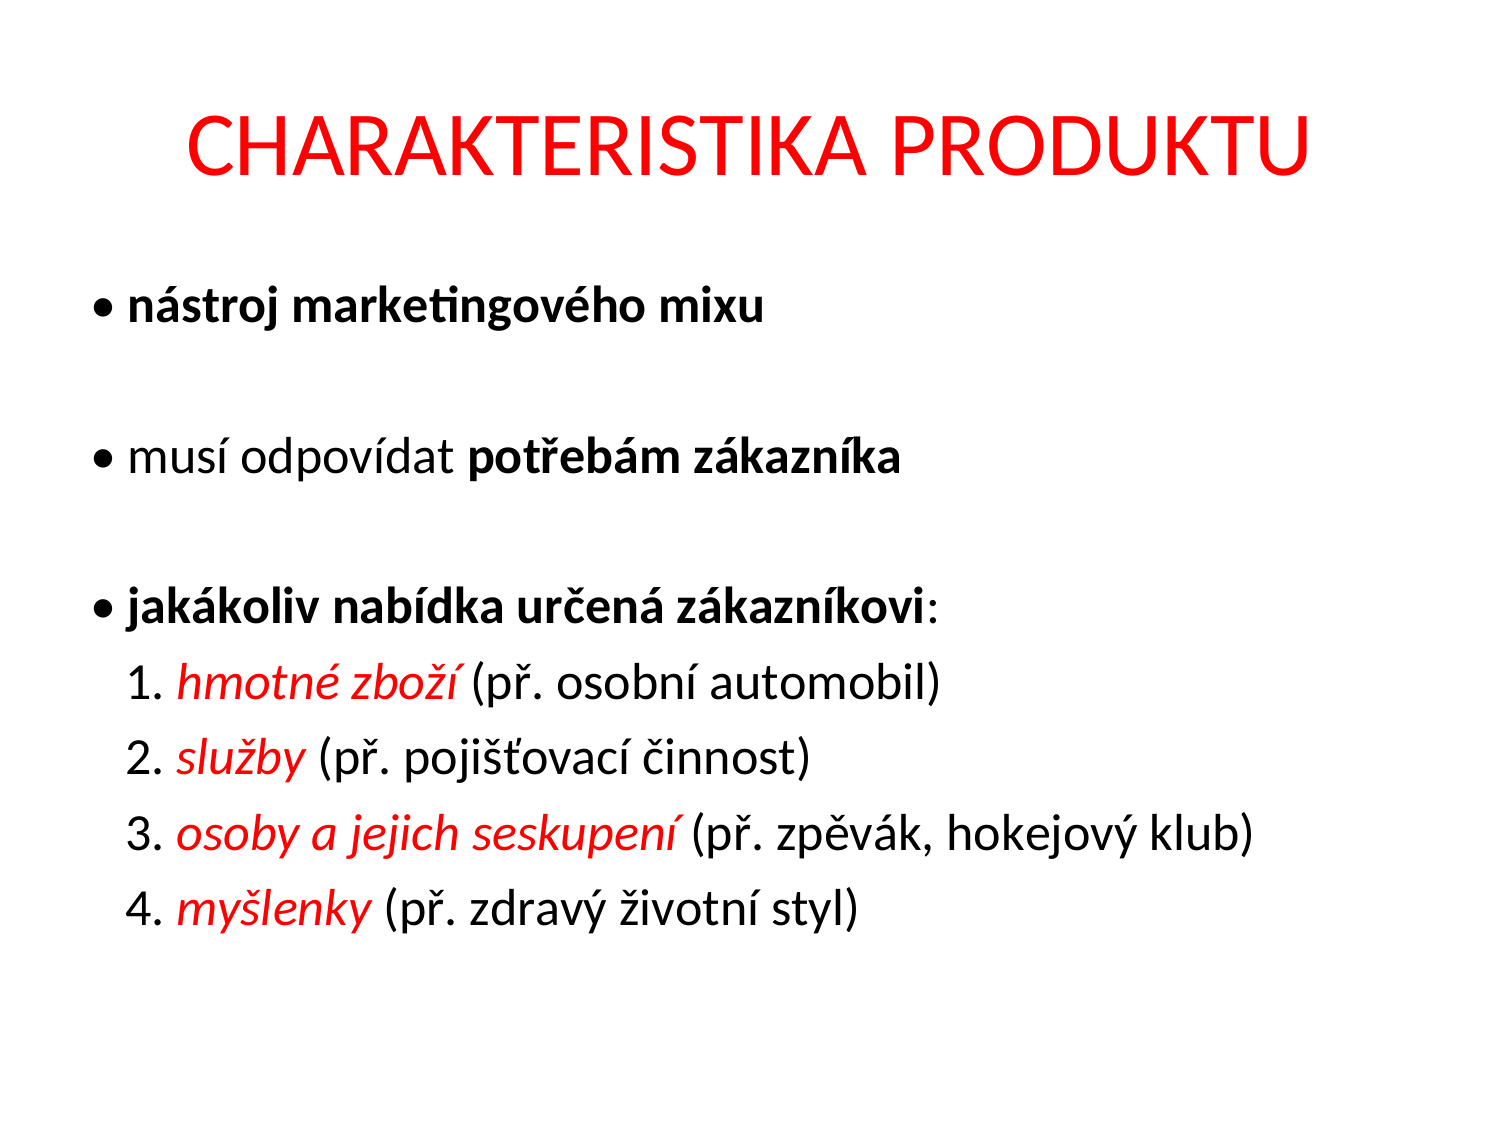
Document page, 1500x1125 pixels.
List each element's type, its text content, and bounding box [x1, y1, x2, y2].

list • nástroj marketingového mixu • musí odpovídat potřebám zákazníka • jakákoliv nabídka určená zákazníkovi: 1. hmotné zboží (př. osobní automobil) 2. služby (př. pojišťovací činnost) 3. osoby a jejich seskupení (př. zpěvák, hokejový klub) 4. myšlenky (př. zdravý životní styl) [75, 262, 1426, 1006]
title CHARAKTERISTIKA PRODUKTU [75, 45, 1426, 233]
